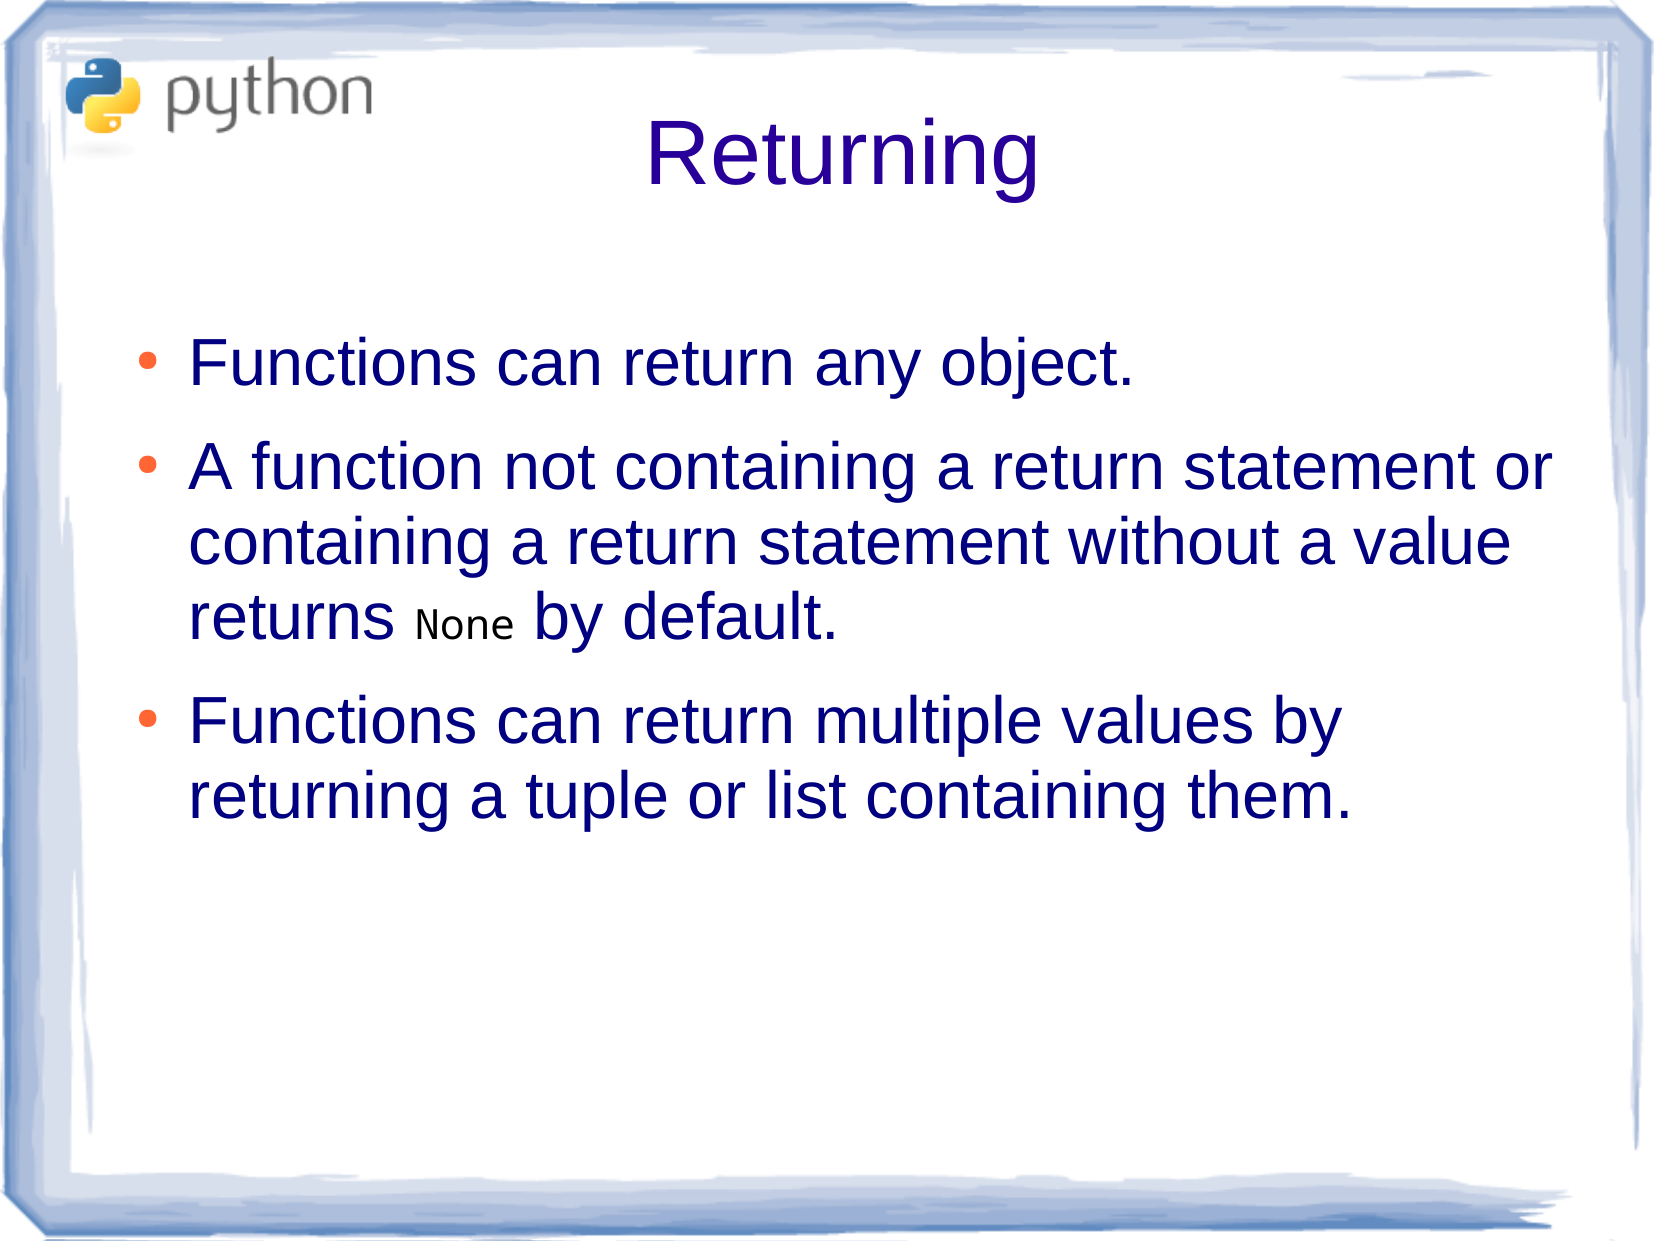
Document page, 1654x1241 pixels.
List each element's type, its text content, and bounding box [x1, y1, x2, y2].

title Returning [82, 49, 1571, 257]
list Functions can return any object. A function not containing a return statement or containing a return statement without a value returns None by default. Functions can return multiple values by returning a tuple or list containing them. [118, 324, 1571, 990]
picture [0, 0, 1654, 1241]
